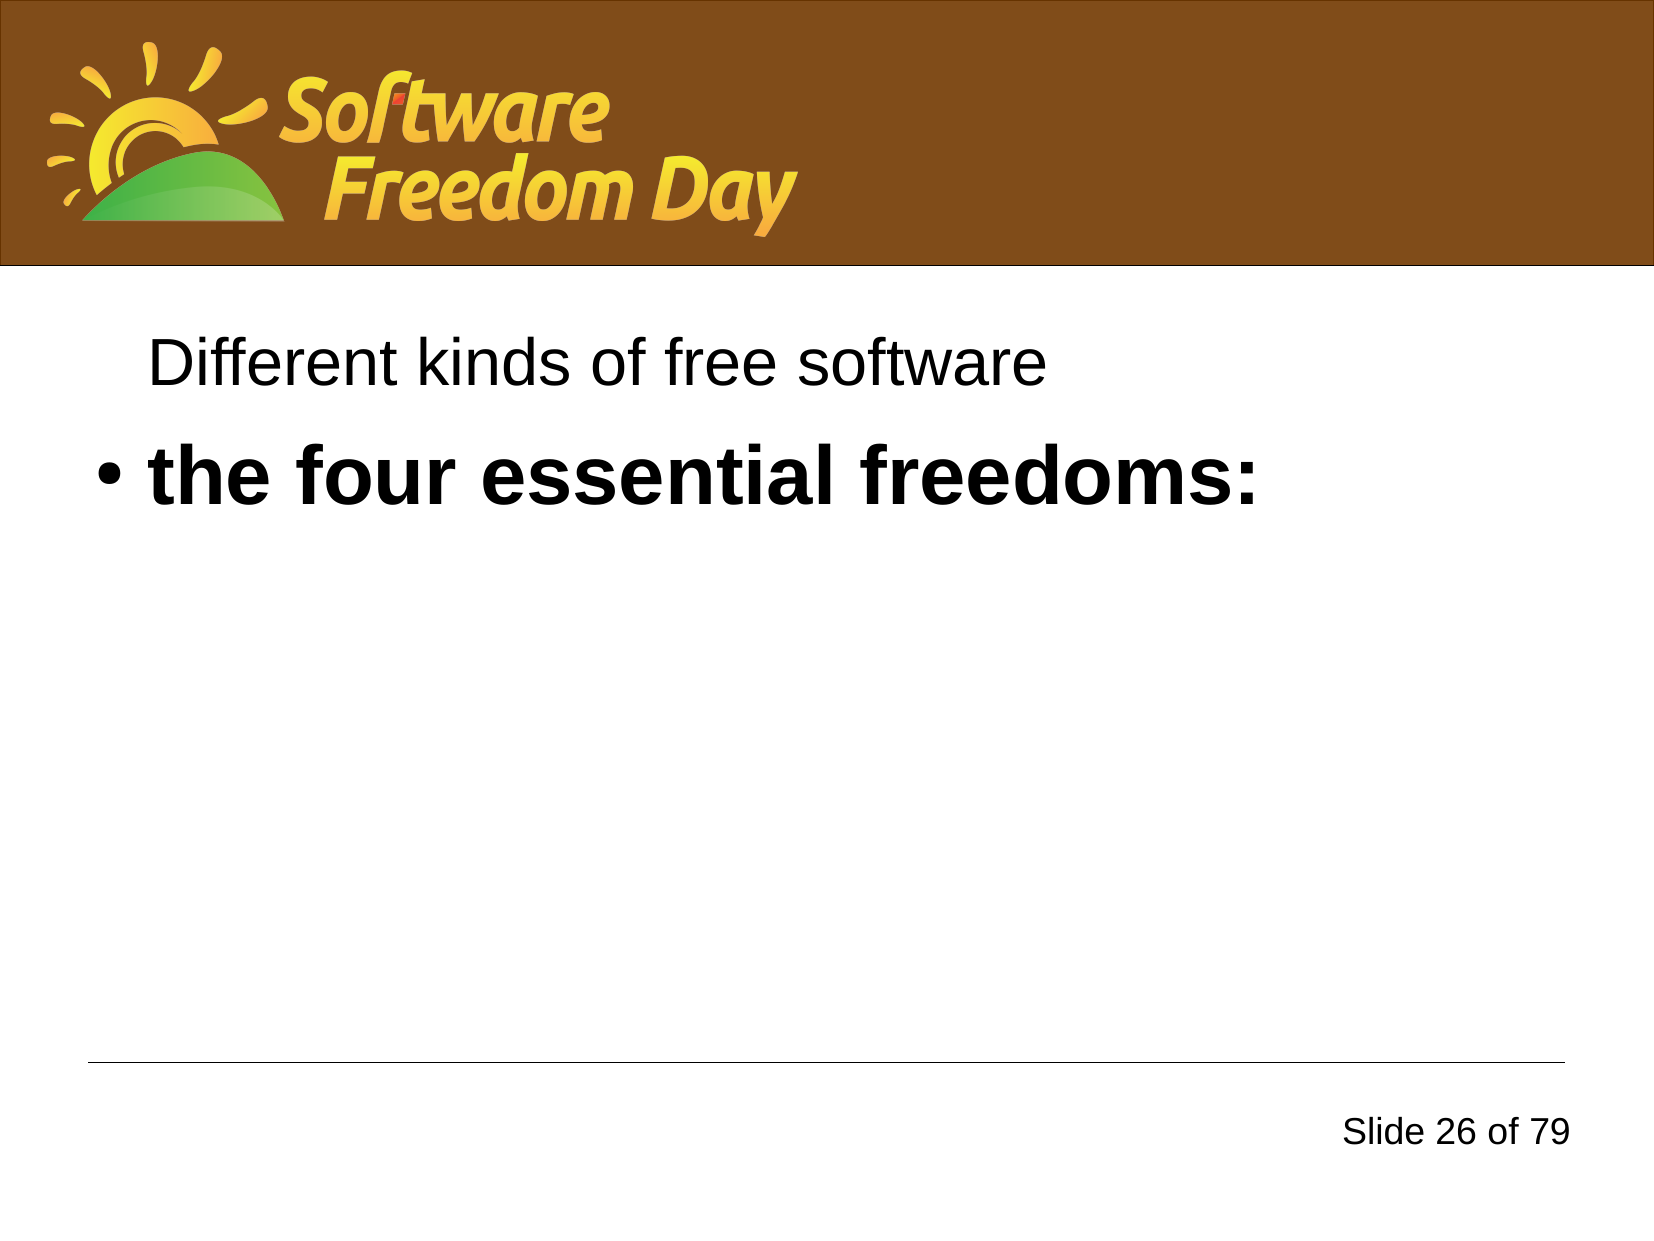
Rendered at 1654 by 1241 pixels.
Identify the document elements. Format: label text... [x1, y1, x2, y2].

picture [47, 42, 798, 237]
list Different kinds of free software the four essential freedoms: [76, 324, 1565, 1045]
